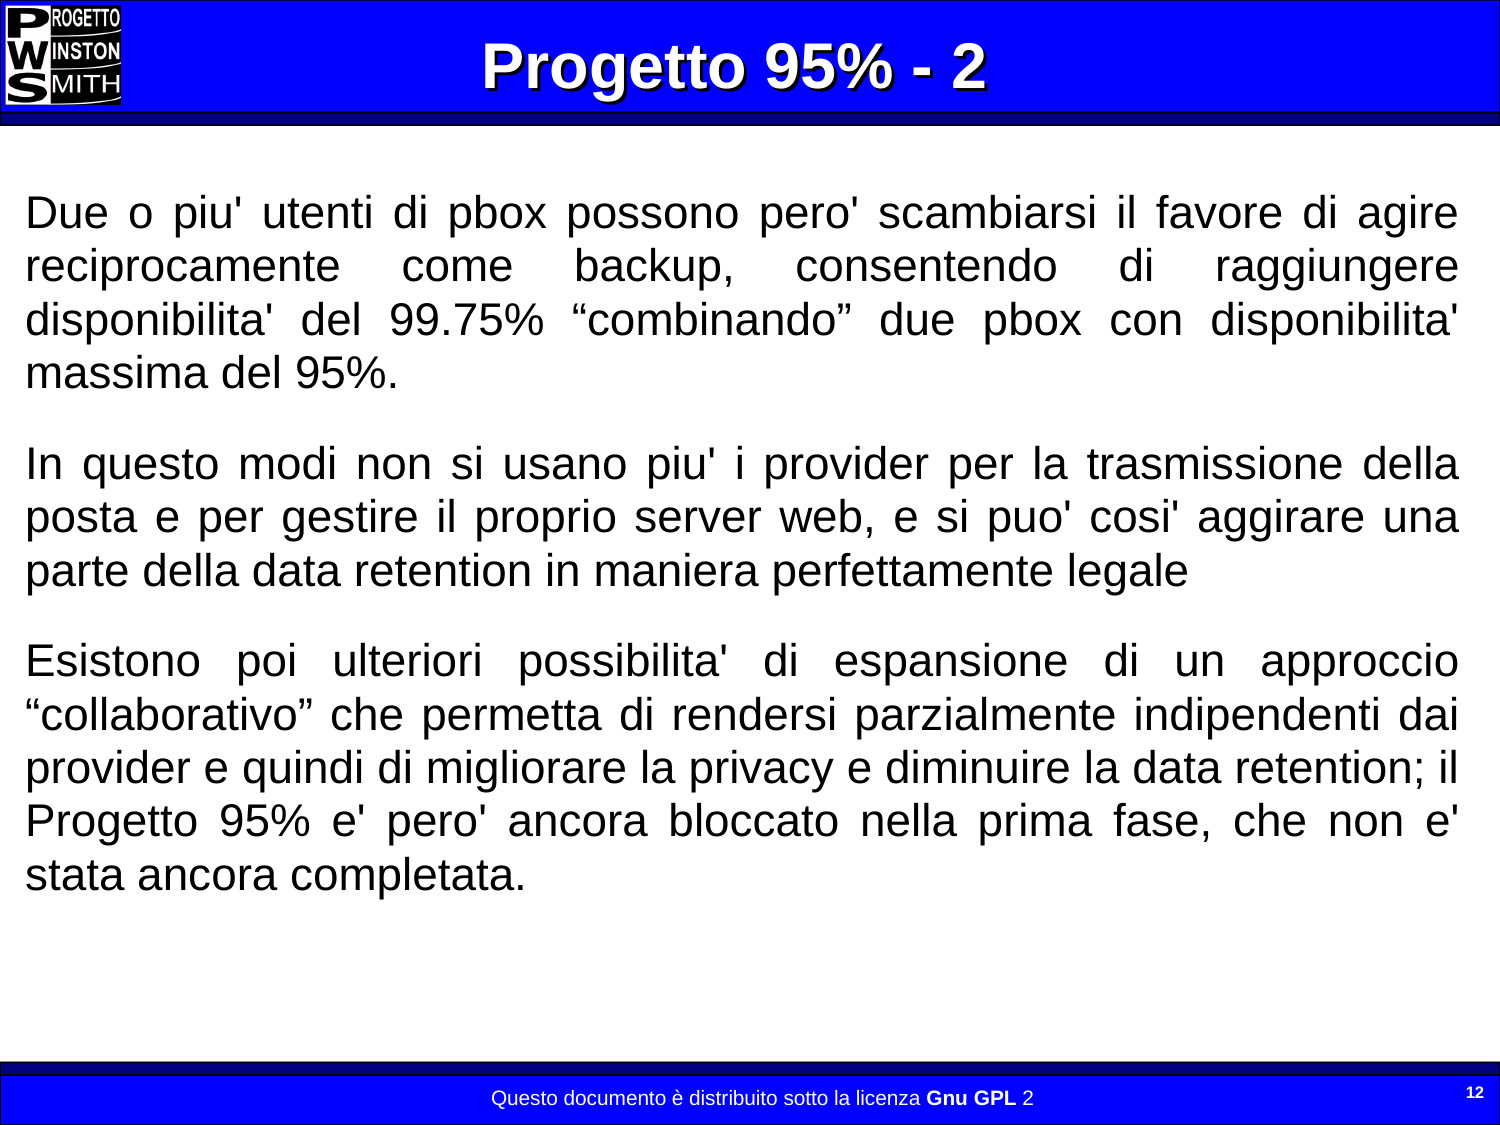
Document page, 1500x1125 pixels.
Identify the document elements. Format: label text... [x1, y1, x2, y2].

picture [5, 5, 121, 105]
text_box Due o piu' utenti di pbox possono pero' scambiarsi il favore di agire reciprocamente come backup, consentendo di raggiungere disponibilita' del 99.75% “combinando” due pbox con disponibilita' massima del 95%. In questo modi non si usano piu' i provider per la trasmissione della posta e per gestire il proprio server web, e si puo' cosi' aggirare una parte della data retention in maniera perfettamente legale Esistono poi ulteriori possibilita' di espansione di un approccio “collaborativo” che permetta di rendersi parzialmente indipendenti dai provider e quindi di migliorare la privacy e diminuire la data retention; il Progetto 95% e' pero' ancora bloccato nella prima fase, che non e' stata ancora completata. [9, 177, 1477, 999]
text_box Progetto 95% - 2 [177, 18, 1293, 110]
